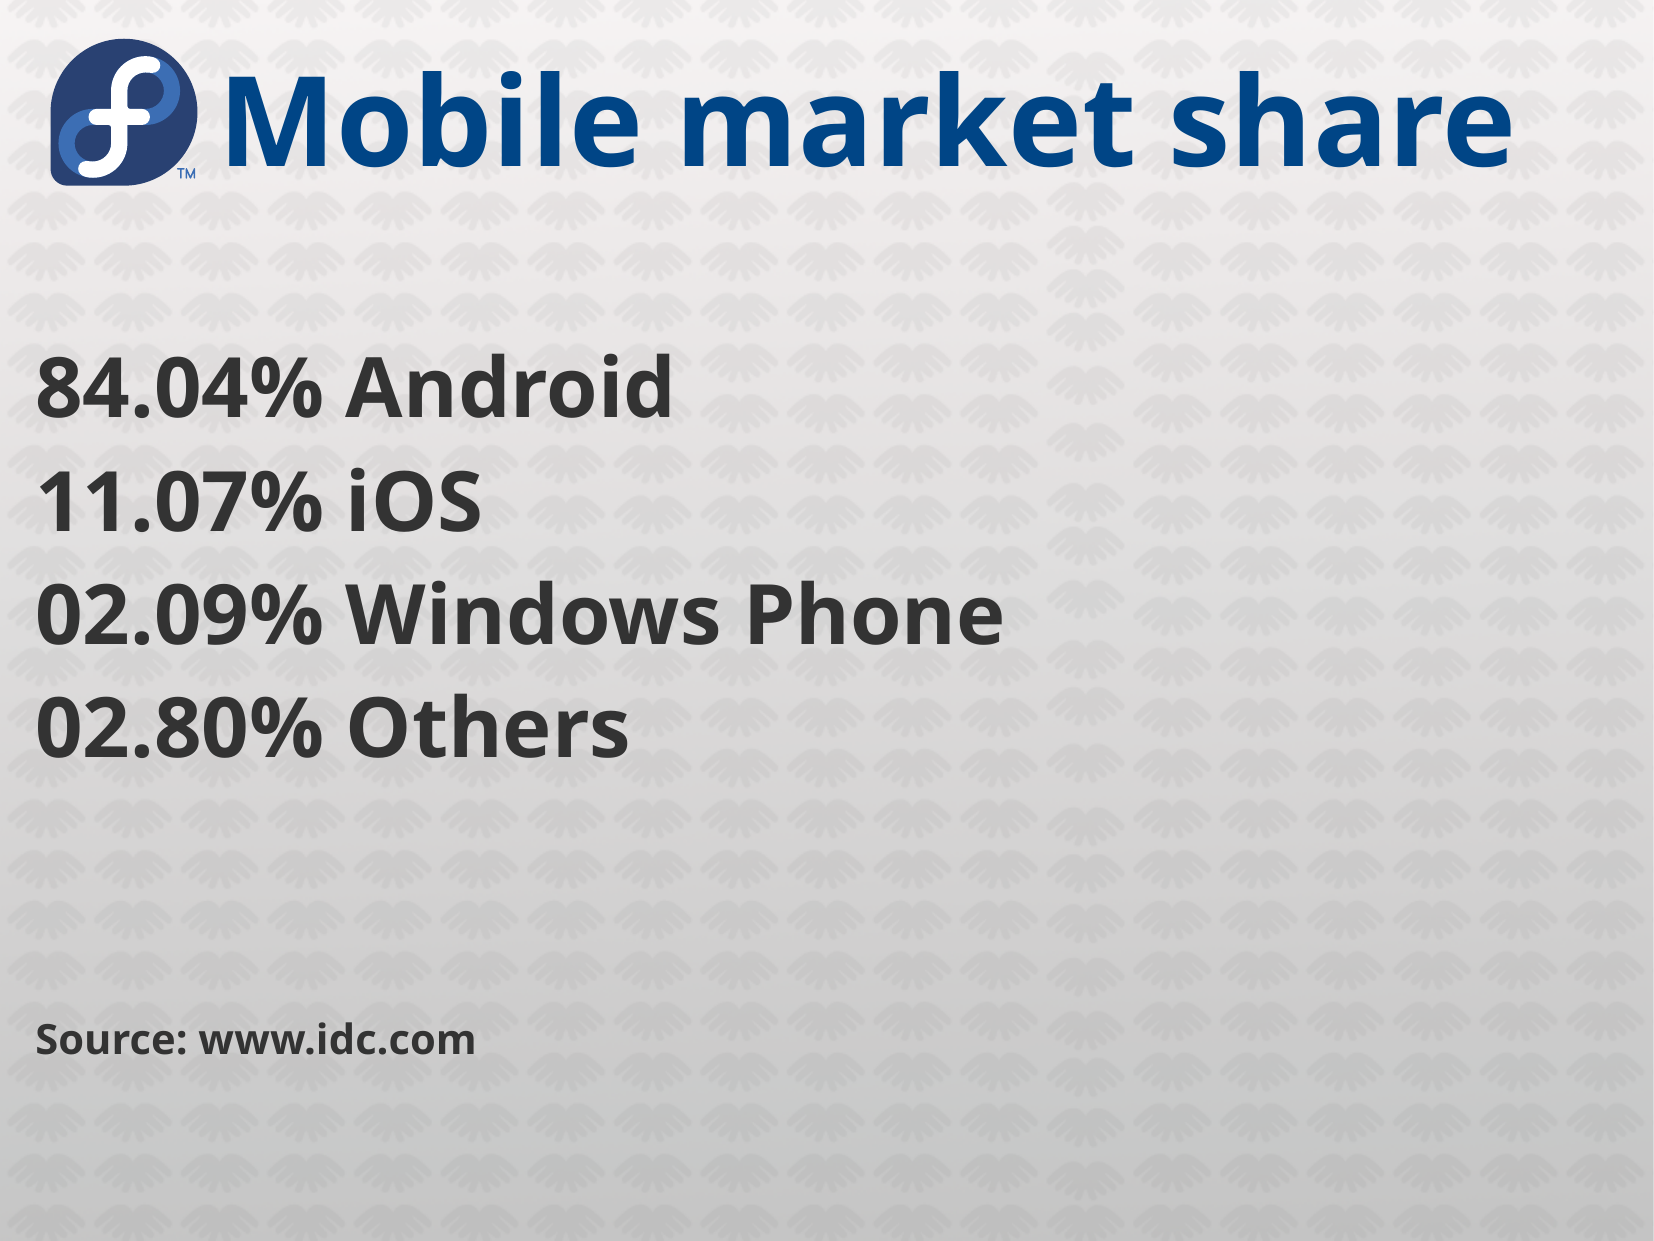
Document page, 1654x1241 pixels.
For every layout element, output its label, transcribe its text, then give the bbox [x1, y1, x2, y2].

picture [0, 0, 1654, 1241]
title Mobile market share [272, 0, 1654, 264]
text_box 84.04% Android 11.07% iOS 02.09% Windows Phone 02.80% Others Source: www.idc.com [35, 237, 1619, 1158]
